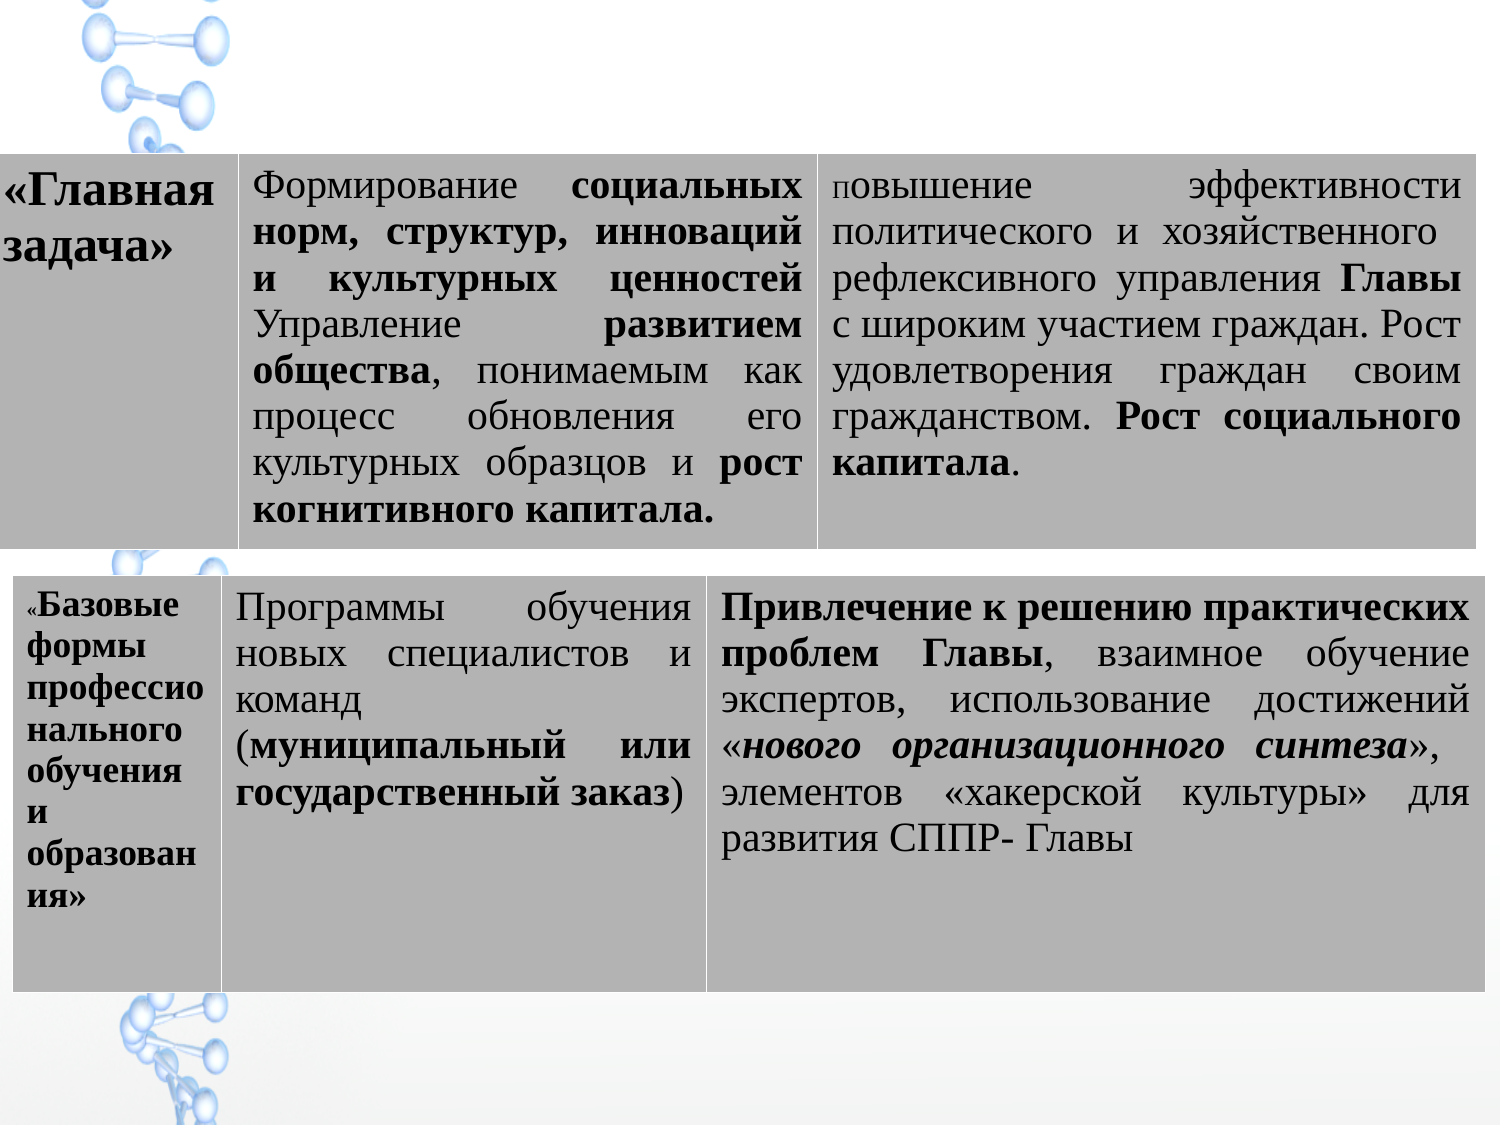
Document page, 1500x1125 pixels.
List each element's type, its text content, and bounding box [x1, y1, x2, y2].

table_header Повышение эффективности политического и хозяйственного рефлексивного управления Главы с широким участием граждан. Рост удовлетворения граждан своим гражданством. Рост социального капитала. [818, 154, 1476, 549]
table_header Программы обучения новых специалистов и команд (муниципальный или государственный заказ) [222, 576, 706, 992]
table_header «Базовые формы профессионального обучения и образования» [13, 576, 221, 992]
picture [0, 0, 1500, 1125]
table_header «Главная задача» [0, 154, 238, 549]
table_header Формирование социальных норм, структур, инноваций и культурных ценностей Управление развитием общества, понимаемым как процесс обновления его культурных образцов и рост когнитивного капитала. [239, 154, 817, 549]
table_header Привлечение к решению практических проблем Главы, взаимное обучение экспертов, использование достижений «нового организационного синтеза», элементов «хакерской культуры» для развития СППР- Главы [707, 576, 1485, 992]
